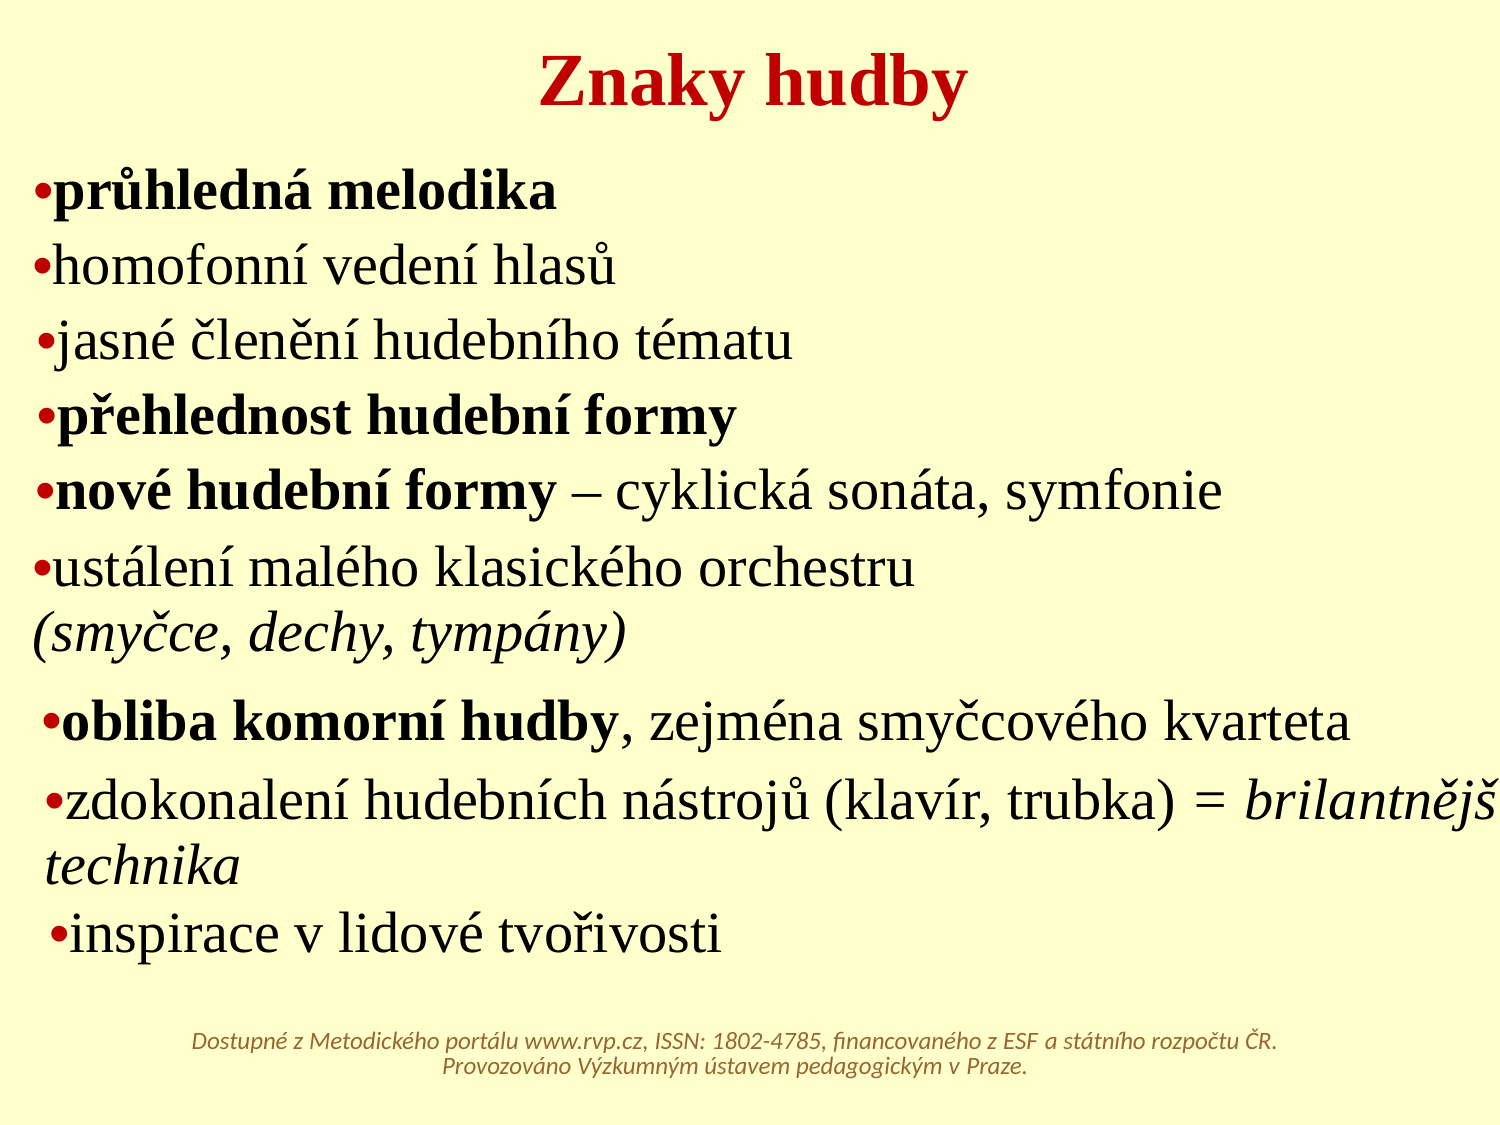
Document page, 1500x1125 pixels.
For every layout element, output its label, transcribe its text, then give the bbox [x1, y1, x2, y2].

text_box ustálení malého klasického orchestru (smyčce, dechy, tympány) [17, 527, 1500, 672]
text_box jasné členění hudebního tématu [21, 299, 809, 381]
text_box obliba komorní hudby, zejména smyčcového kvarteta [26, 680, 1367, 761]
text_box inspirace v lidové tvořivosti [34, 893, 738, 974]
text_box nové hudební formy – cyklická sonáta, symfonie [20, 450, 1239, 527]
text_box přehlednost hudební formy [21, 375, 753, 450]
text_box Znaky hudby [522, 31, 985, 130]
text_box homofonní vedení hlasů [17, 224, 633, 306]
text_box zdokonalení hudebních nástrojů (klavír, trubka) = brilantnější technika [29, 760, 1500, 905]
text_box Dostupné z Metodického portálu www.rvp.cz, ISSN: 1802-4785, financovaného z ESF a státního rozpočtu ČR. Provozováno Výzkumným ústavem pedagogickým v Praze. [171, 1023, 1300, 1089]
text_box průhledná melodika [18, 149, 573, 224]
